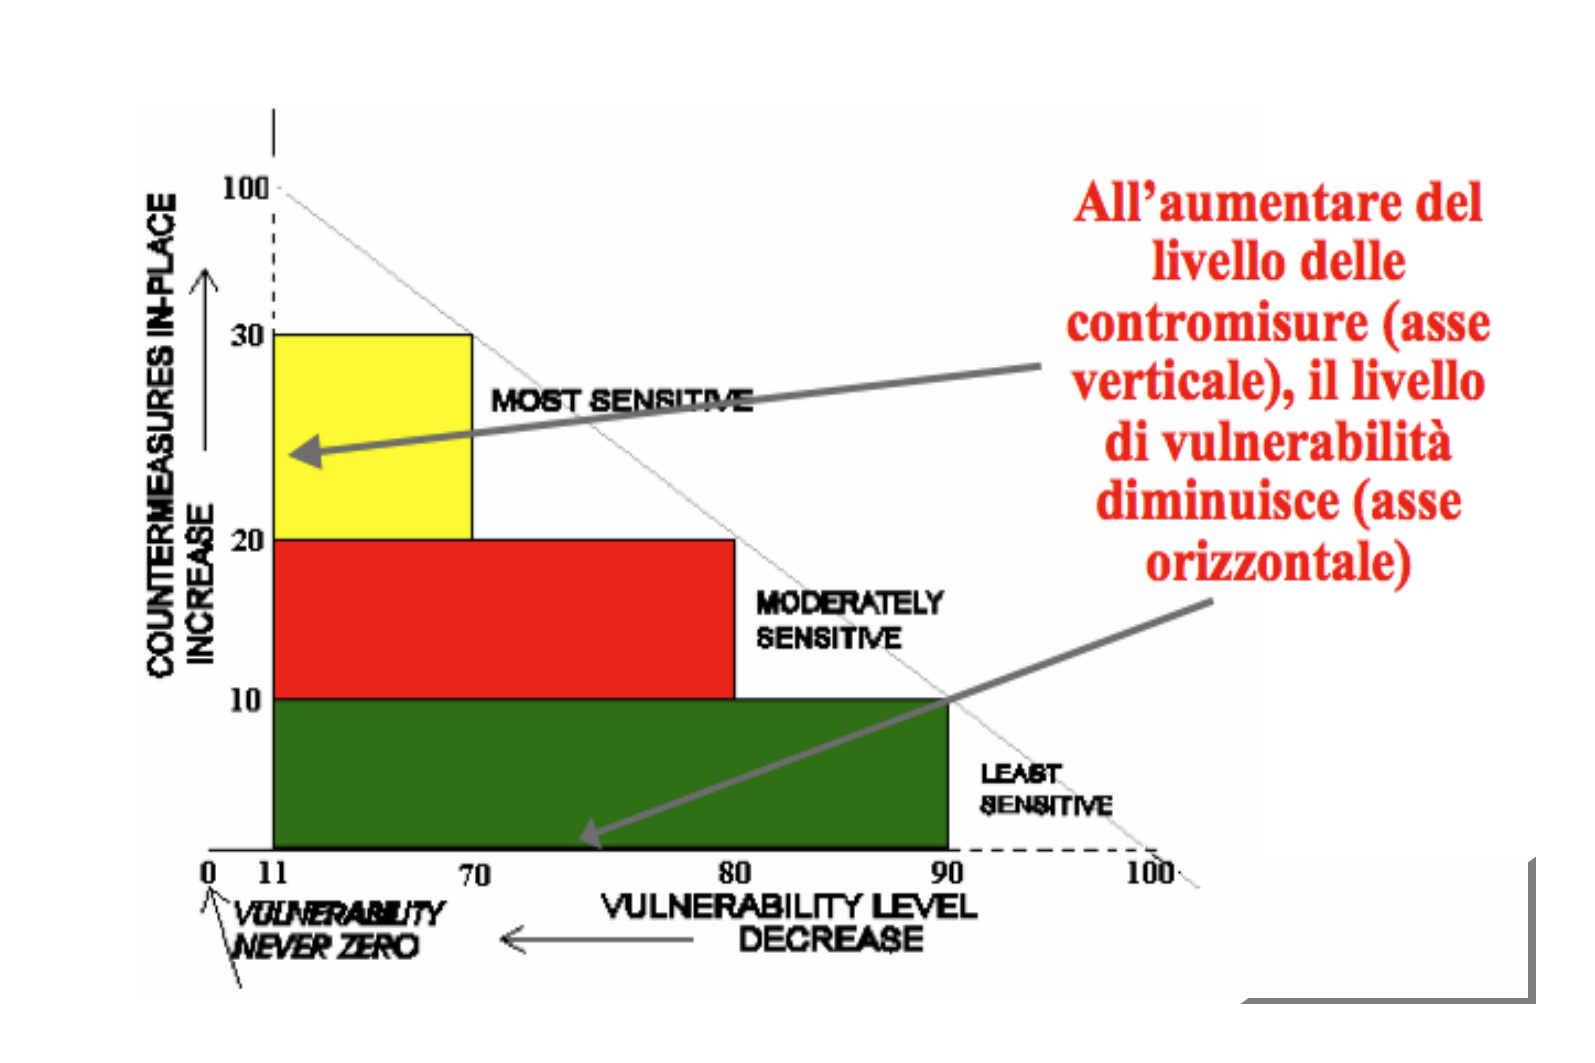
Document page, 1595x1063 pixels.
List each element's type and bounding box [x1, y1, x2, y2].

picture [75, 58, 1536, 1004]
